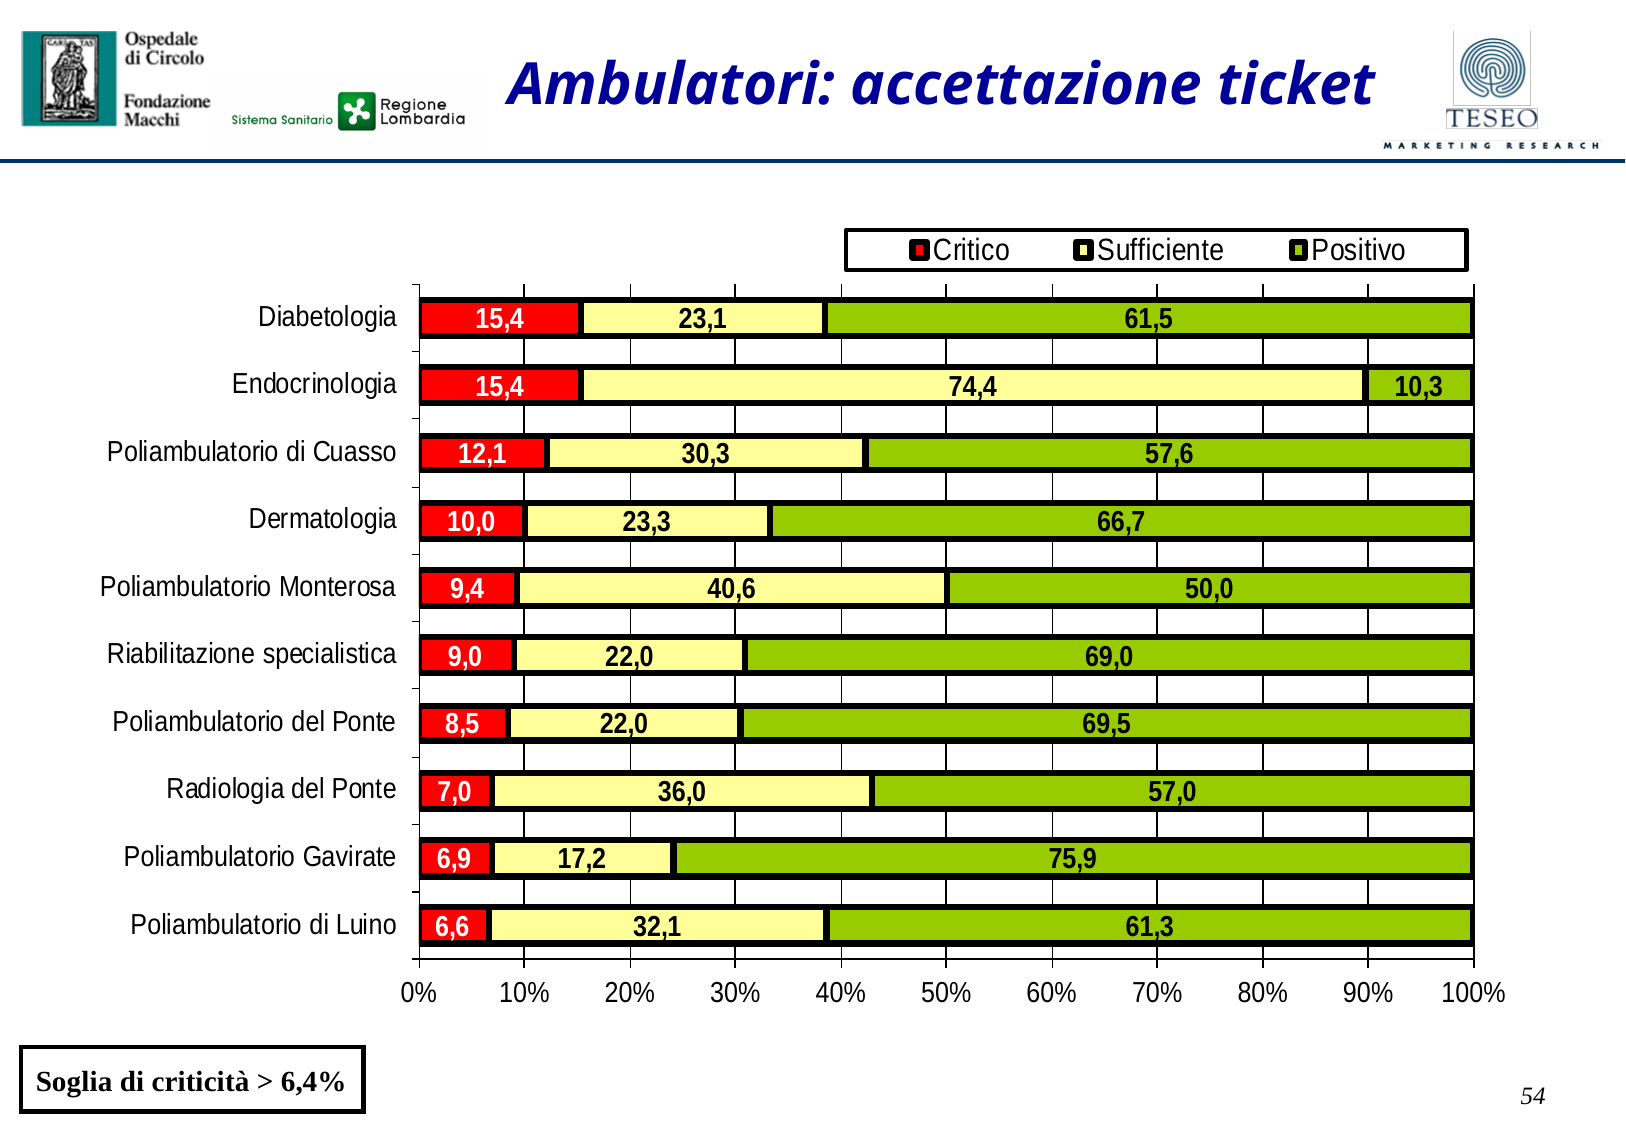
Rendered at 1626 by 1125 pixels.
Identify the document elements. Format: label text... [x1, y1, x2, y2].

text_box Ambulatori: accettazione ticket [398, 18, 1486, 144]
picture [21, 31, 483, 149]
picture [81, 220, 1544, 1024]
picture [1381, 31, 1604, 149]
text_box Soglia di criticità > 6,4% [21, 1046, 364, 1112]
